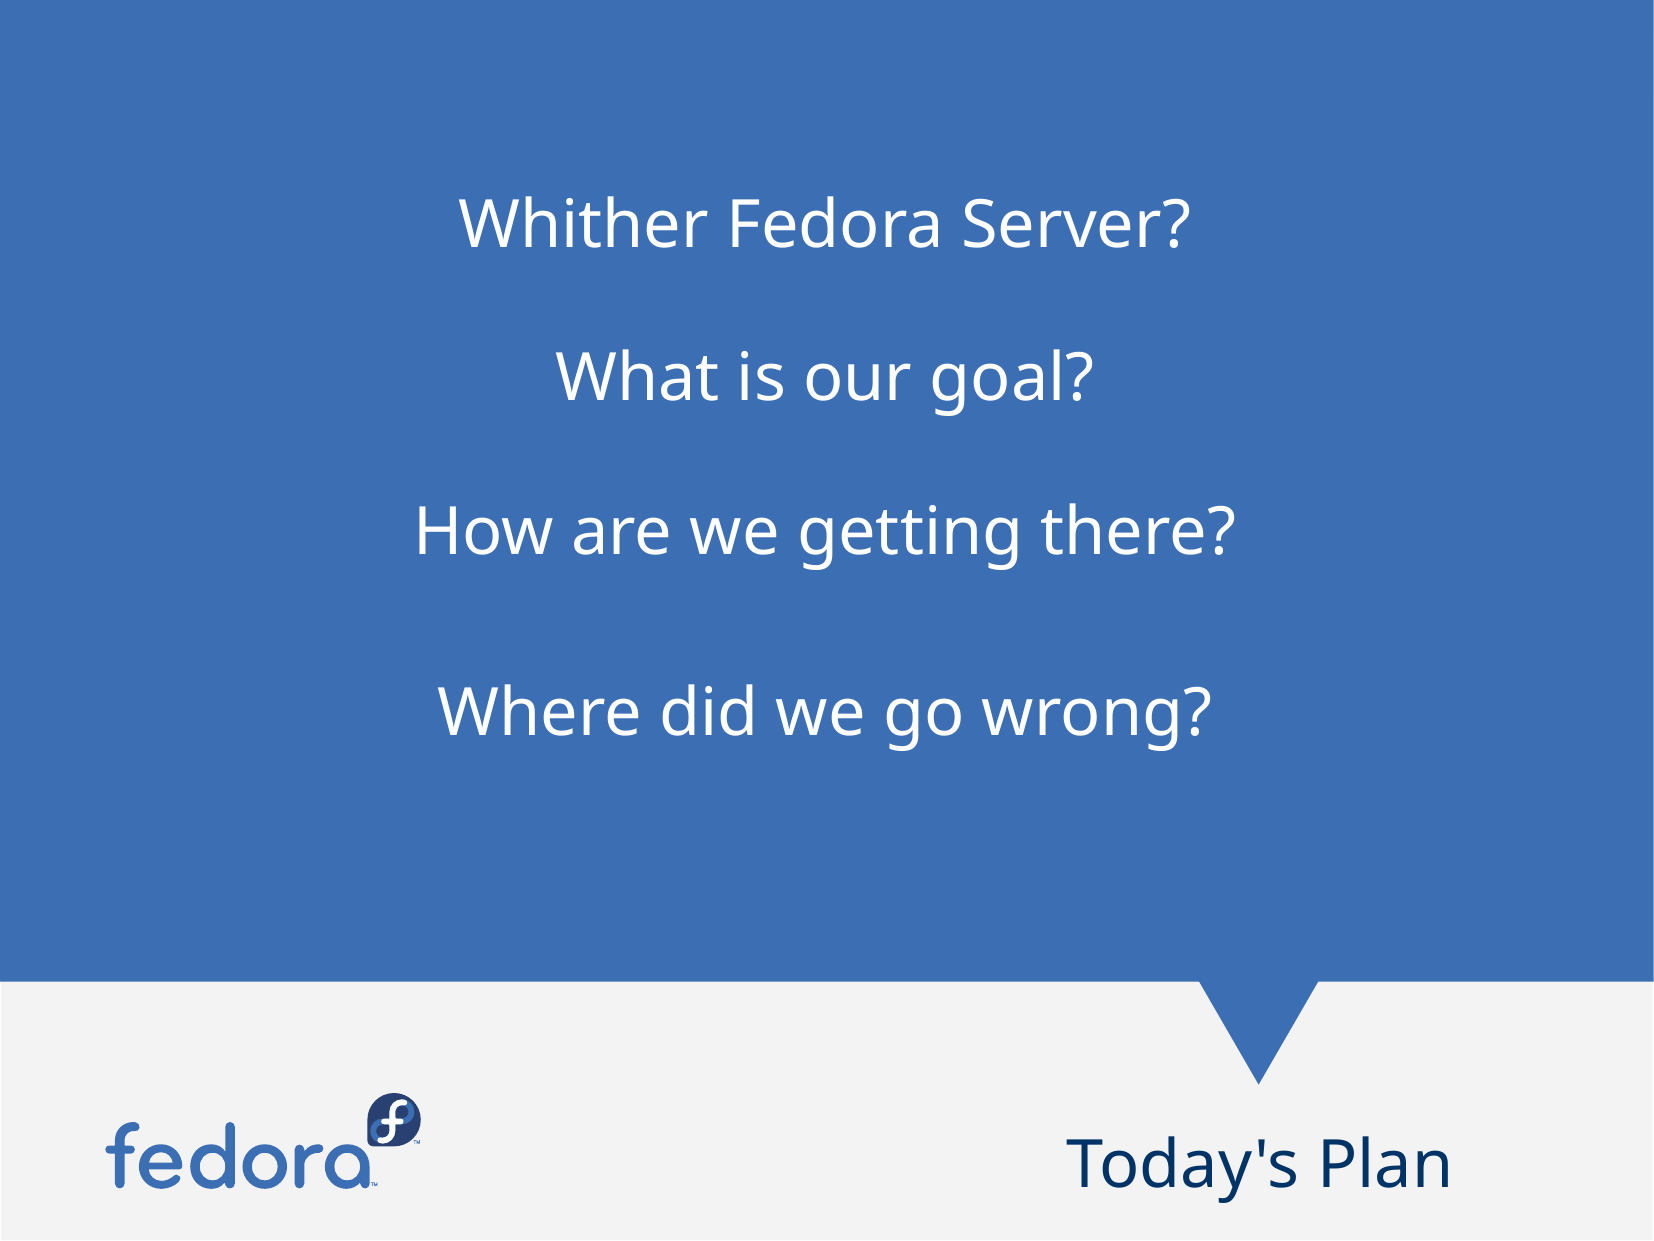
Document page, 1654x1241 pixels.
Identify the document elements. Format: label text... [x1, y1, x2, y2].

text_box Whither Fedora Server? What is our goal? How are we getting there? Where did we go wrong? [150, 78, 1501, 1110]
picture [60, 1048, 466, 1234]
text_box Today's Plan [930, 1109, 1591, 1238]
